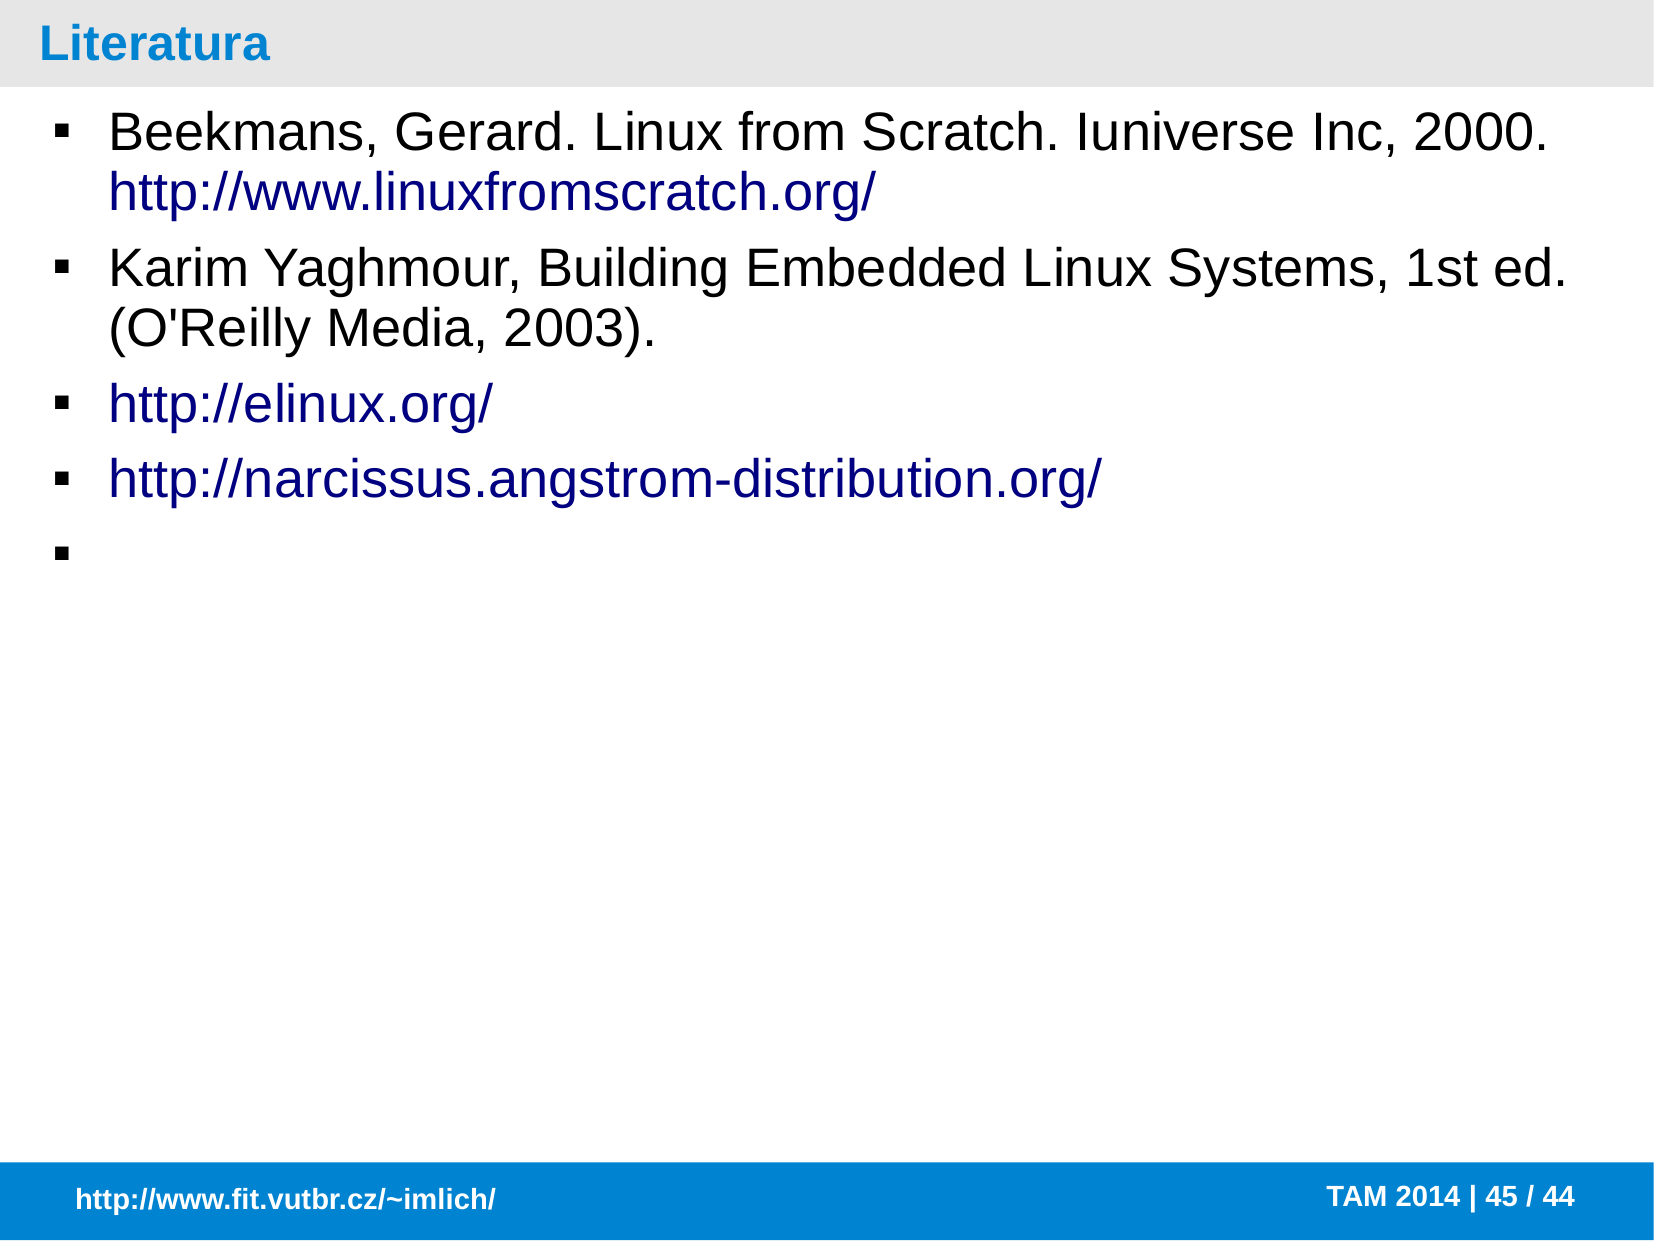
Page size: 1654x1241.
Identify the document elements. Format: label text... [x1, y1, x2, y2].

list Beekmans, Gerard. Linux from Scratch. Iuniverse Inc, 2000.http://www.linuxfromscratch.org/ Karim Yaghmour, Building Embedded Linux Systems, 1st ed. (O'Reilly Media, 2003). http://elinux.org/ http://narcissus.angstrom-distribution.org/ [37, 101, 1613, 586]
title Literatura [39, 5, 1615, 81]
